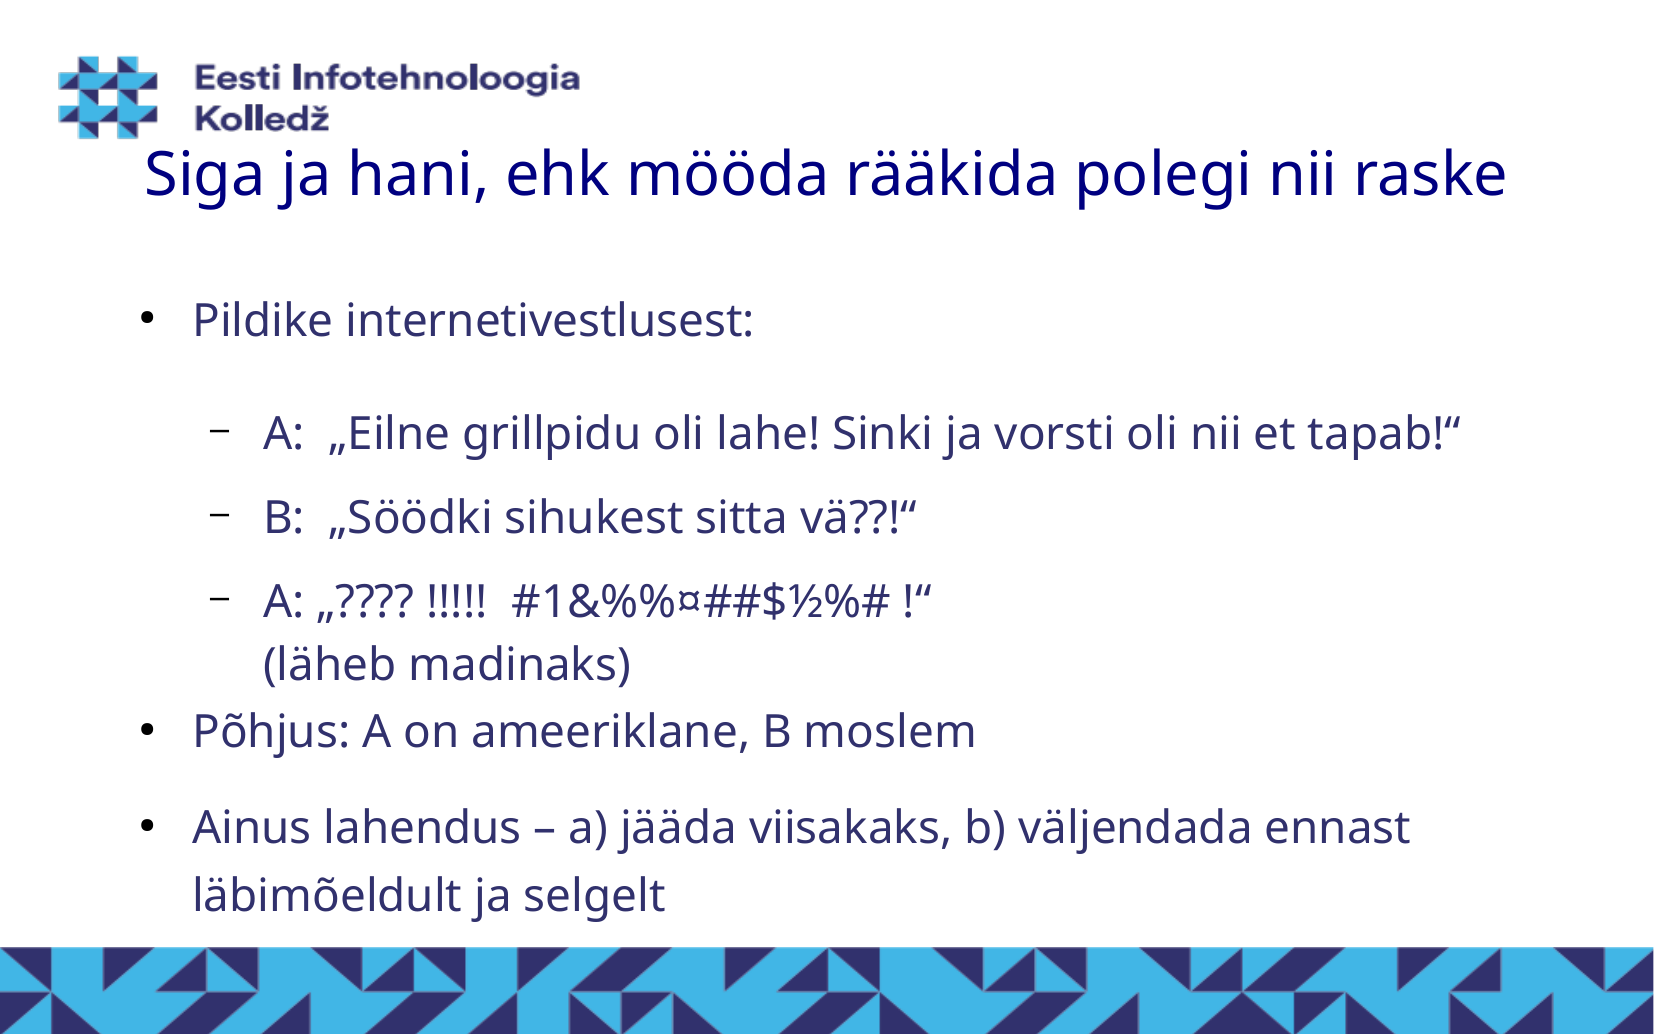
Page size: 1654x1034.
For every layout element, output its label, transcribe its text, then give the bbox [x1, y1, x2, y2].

title Siga ja hani, ehk mööda rääkida polegi nii raske [121, 83, 1533, 260]
list Pildike internetivestlusest: A: „Eilne grillpidu oli lahe! Sinki ja vorsti oli nii et tapab!“ B: „Söödki sihukest sitta vä??!“ A: „???? !!!!! #1&%%¤##$½%# !“ (läheb madinaks) Põhjus: A on ameeriklane, B moslem Ainus lahendus – a) jääda viisakaks, b) väljendada ennast läbimõeldult ja selgelt [121, 287, 1532, 1034]
